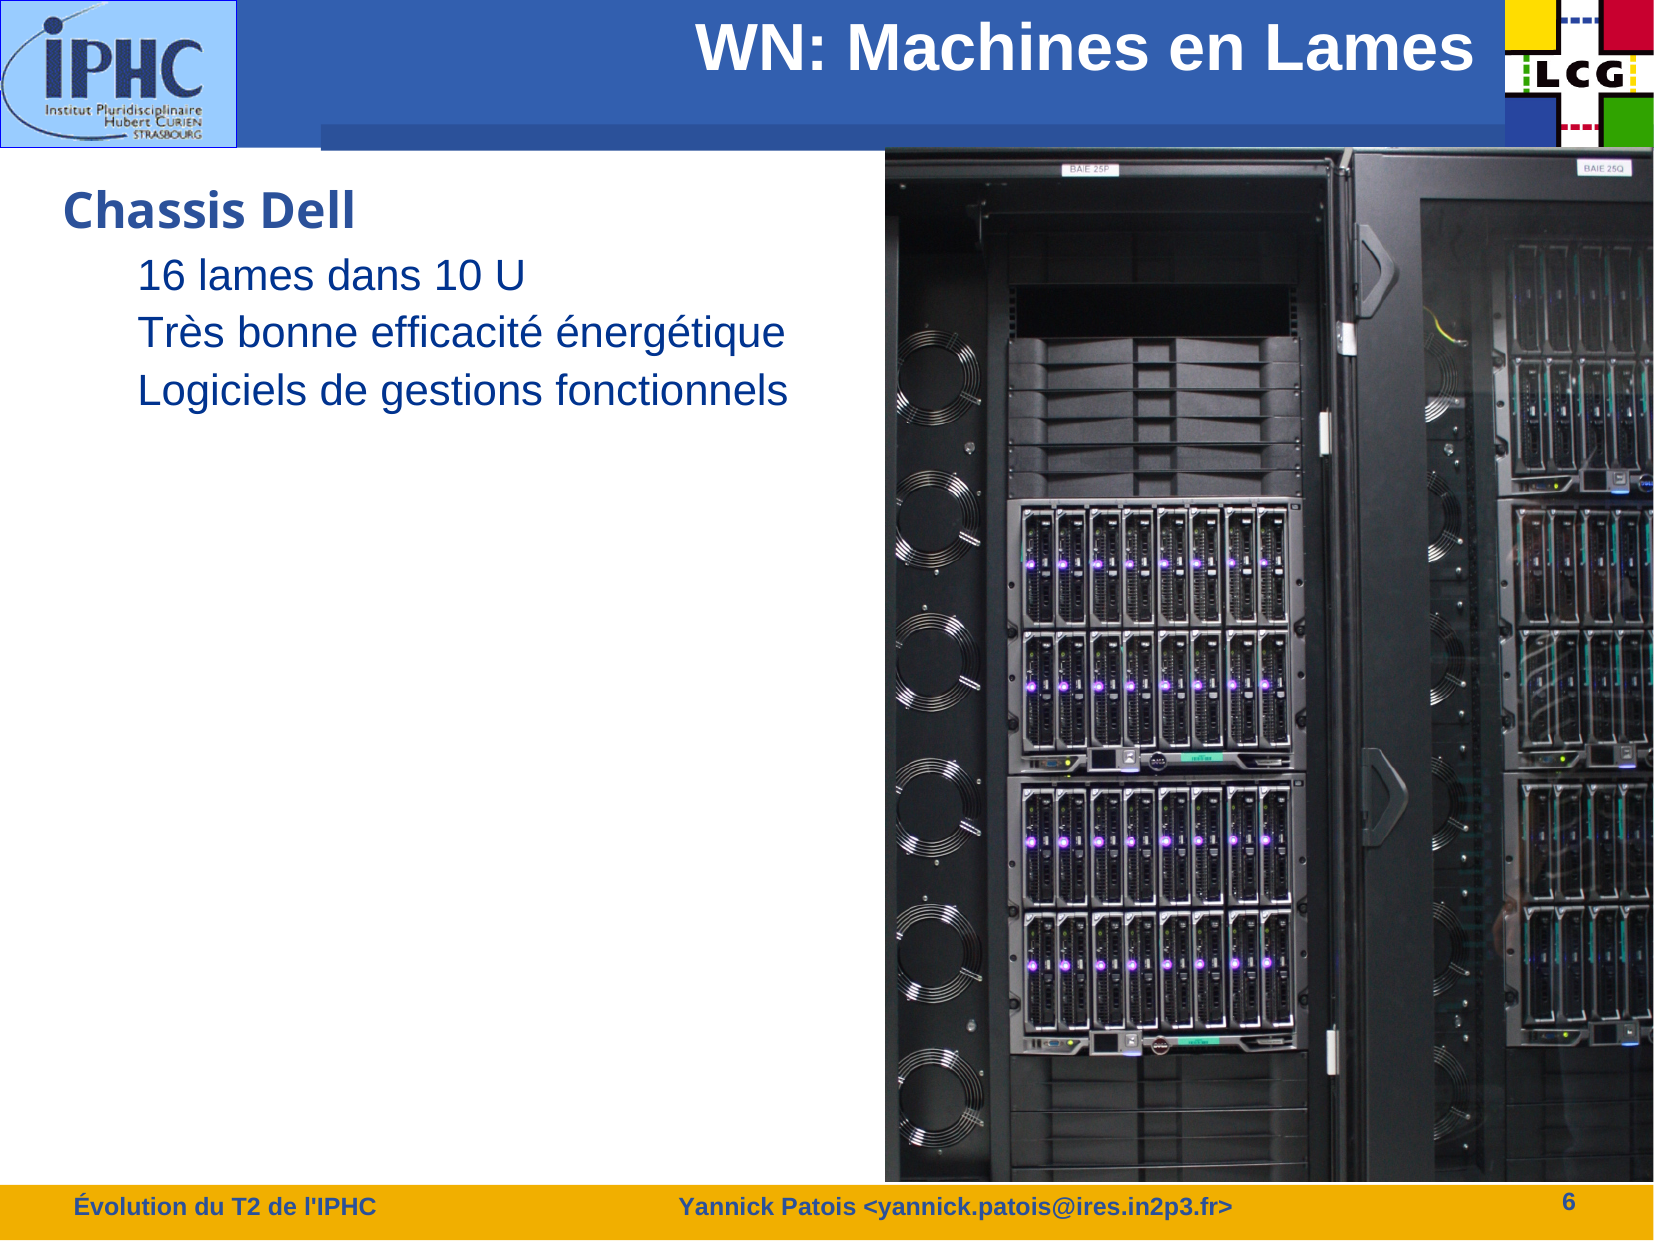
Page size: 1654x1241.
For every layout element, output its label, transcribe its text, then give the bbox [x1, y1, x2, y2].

picture [0, 0, 204, 141]
title WN: Machines en Lames [236, 0, 1477, 98]
picture [885, 147, 1654, 1182]
list Chassis Dell 16 lames dans 10 U Très bonne efficacité énergétique Logiciels de gestions fonctionnels [62, 176, 885, 1159]
